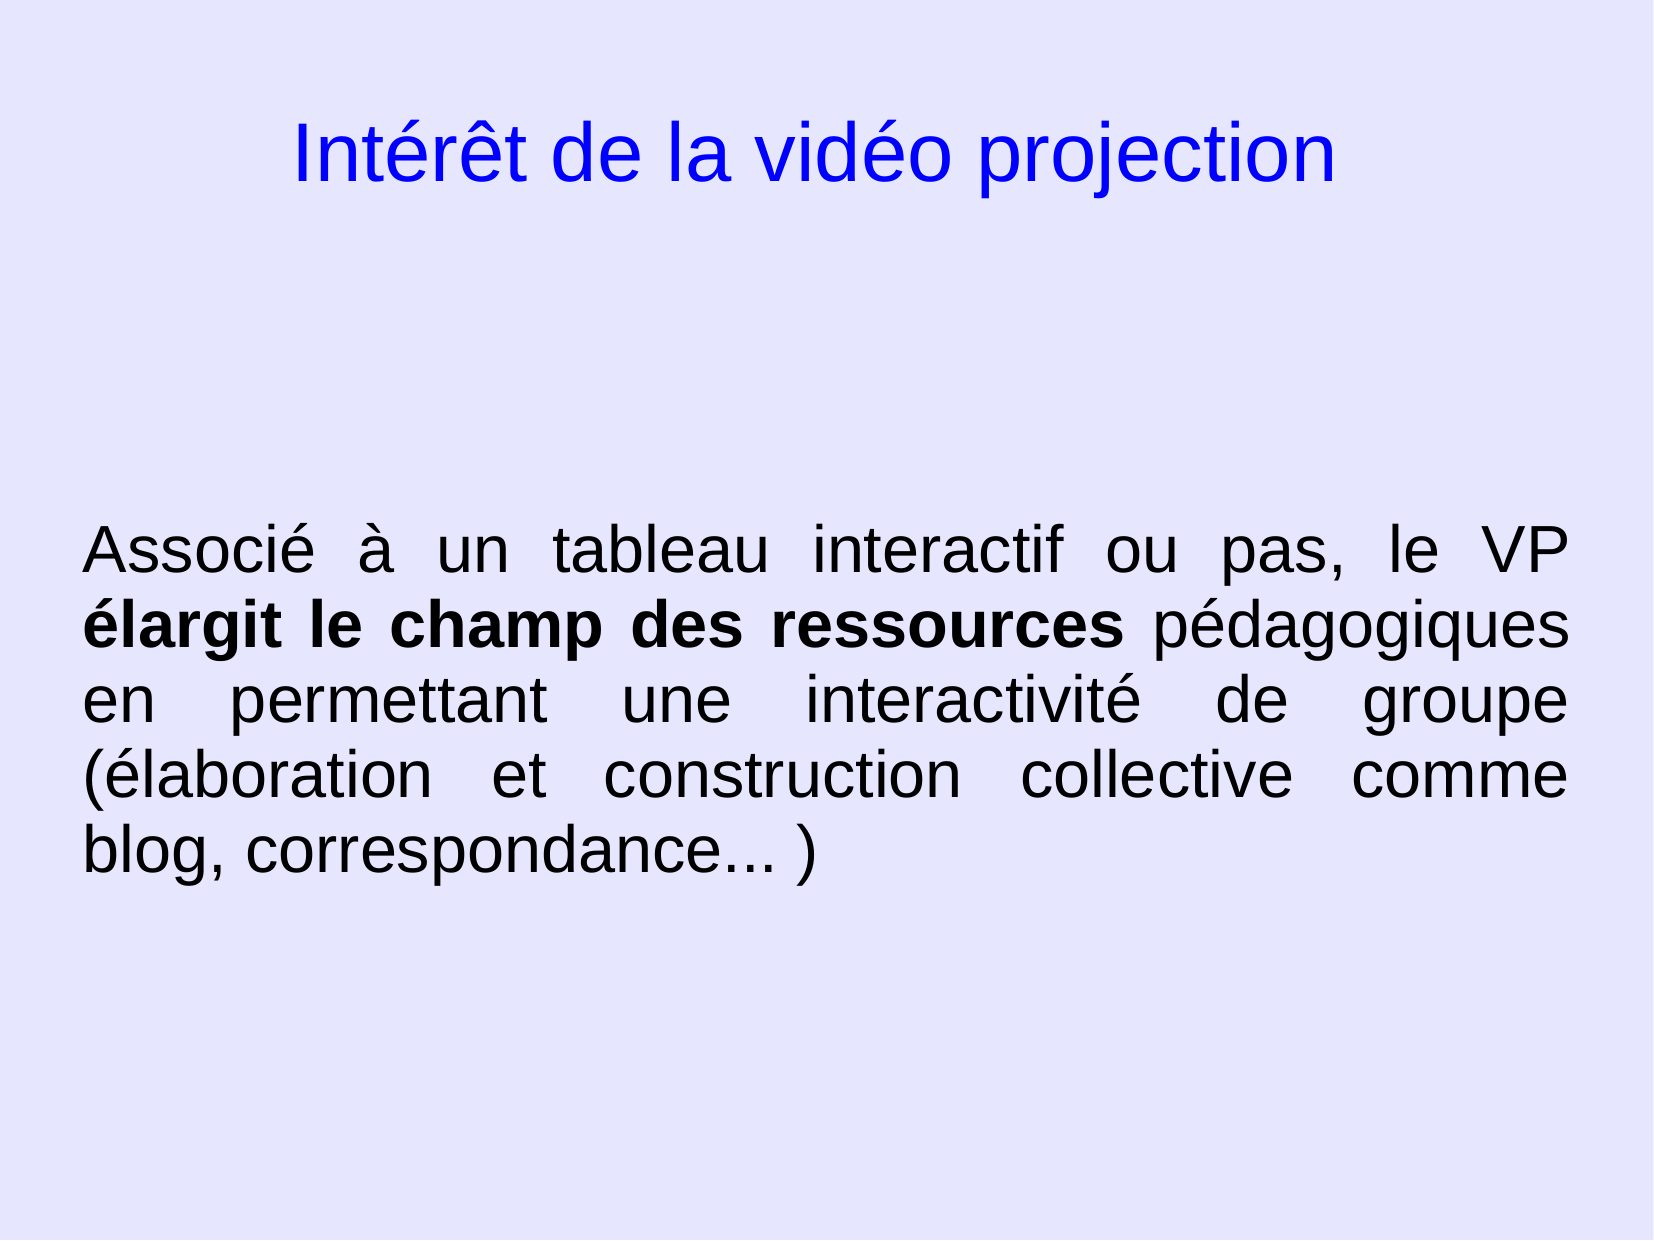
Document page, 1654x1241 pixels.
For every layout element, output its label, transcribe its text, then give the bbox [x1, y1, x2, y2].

subtitle Associé à un tableau interactif ou pas, le VP élargit le champ des ressources pédagogiques en permettant une interactivité de groupe (élaboration et construction collective comme blog, correspondance... ) [82, 297, 1571, 1102]
title Intérêt de la vidéo projection [82, 56, 1571, 250]
